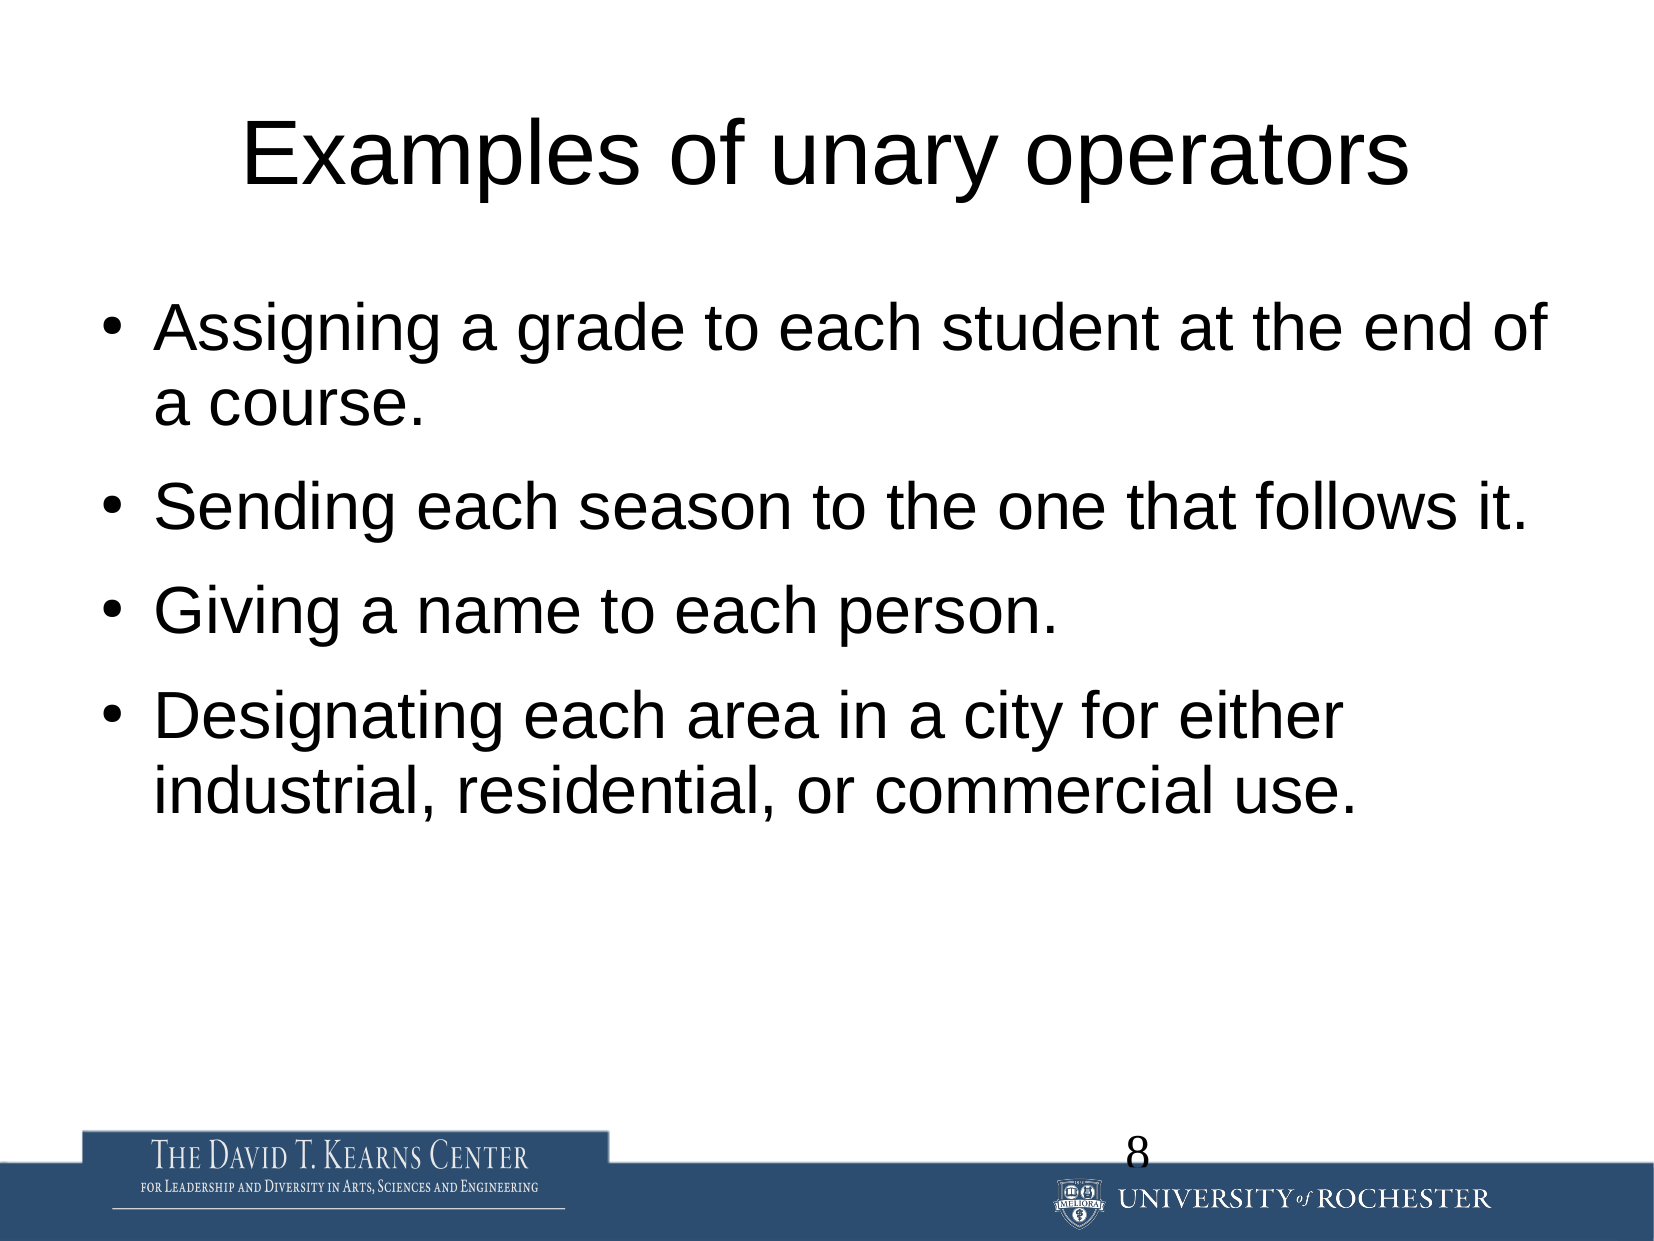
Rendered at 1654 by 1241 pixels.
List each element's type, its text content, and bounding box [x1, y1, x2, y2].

list Assigning a grade to each student at the end of a course. Sending each season to the one that follows it. Giving a name to each person. Designating each area in a city for either industrial, residential, or commercial use. [82, 290, 1571, 1010]
picture [1053, 1178, 1492, 1230]
picture [0, 0, 1654, 1241]
picture [1132, 1138, 1143, 1151]
picture [1131, 1153, 1144, 1167]
title Examples of unary operators [82, 49, 1571, 257]
